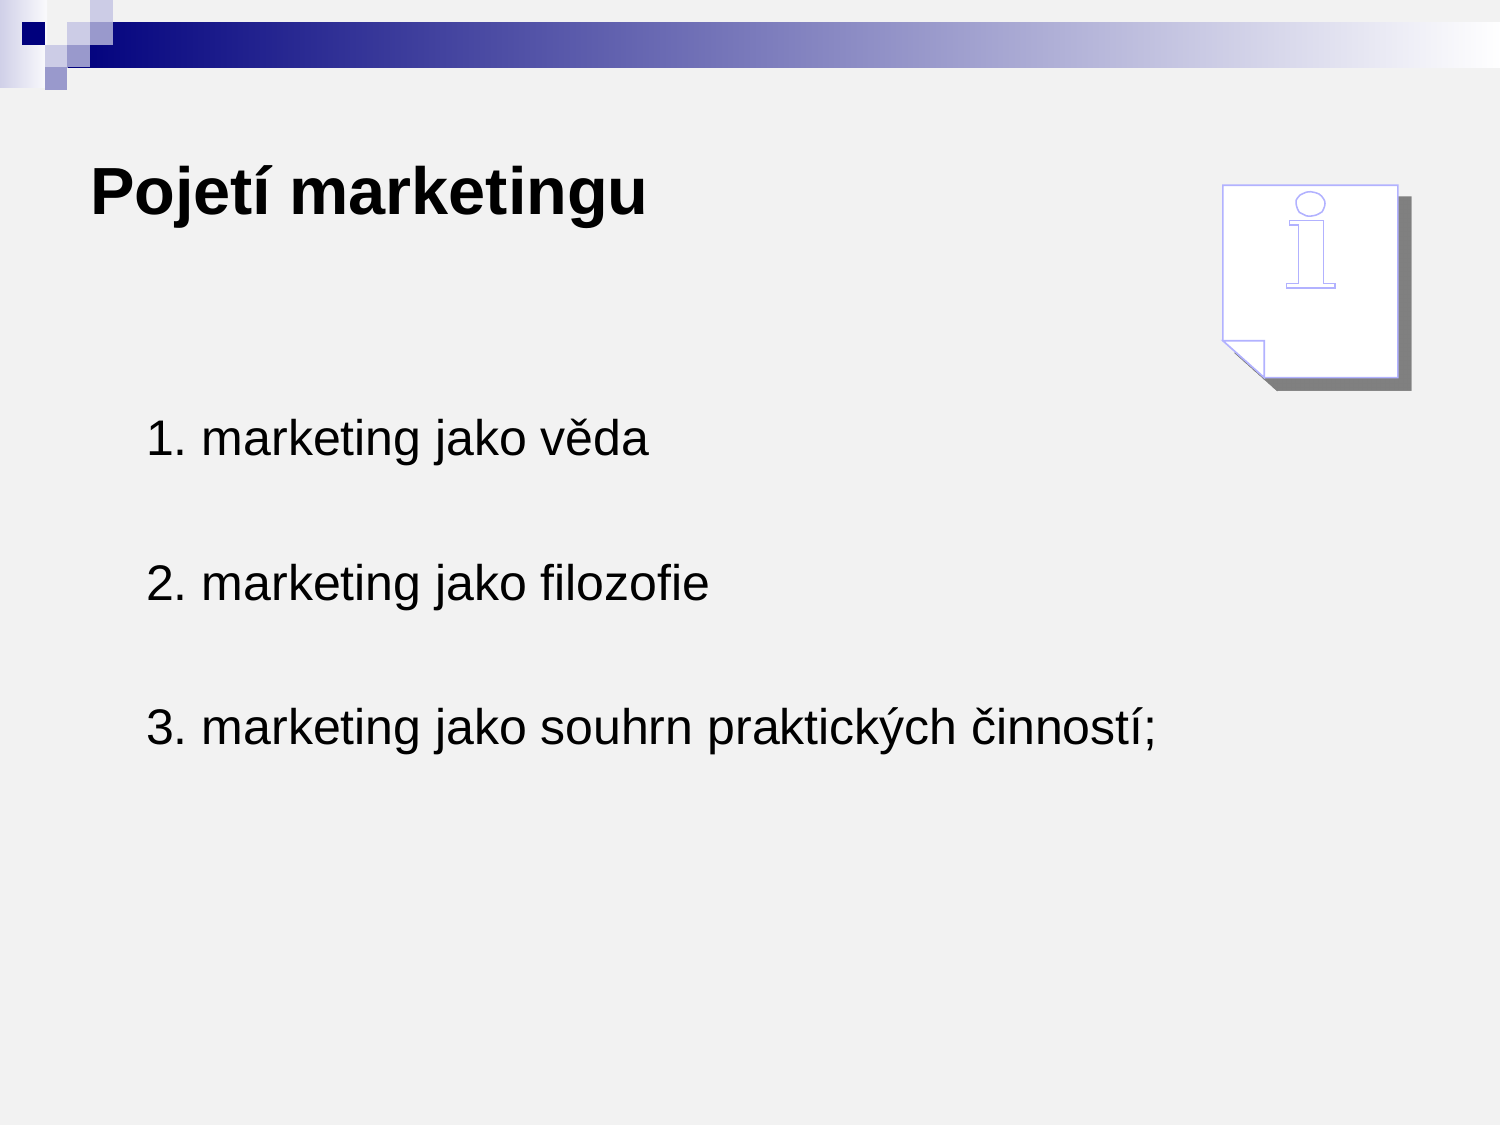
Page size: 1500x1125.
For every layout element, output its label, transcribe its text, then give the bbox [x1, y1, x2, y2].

text_box [1222, 185, 1398, 378]
list 1. marketing jako věda 2. marketing jako filozofie 3. marketing jako souhrn praktických činností; [75, 324, 1426, 963]
title Pojetí marketingu [75, 75, 1426, 300]
